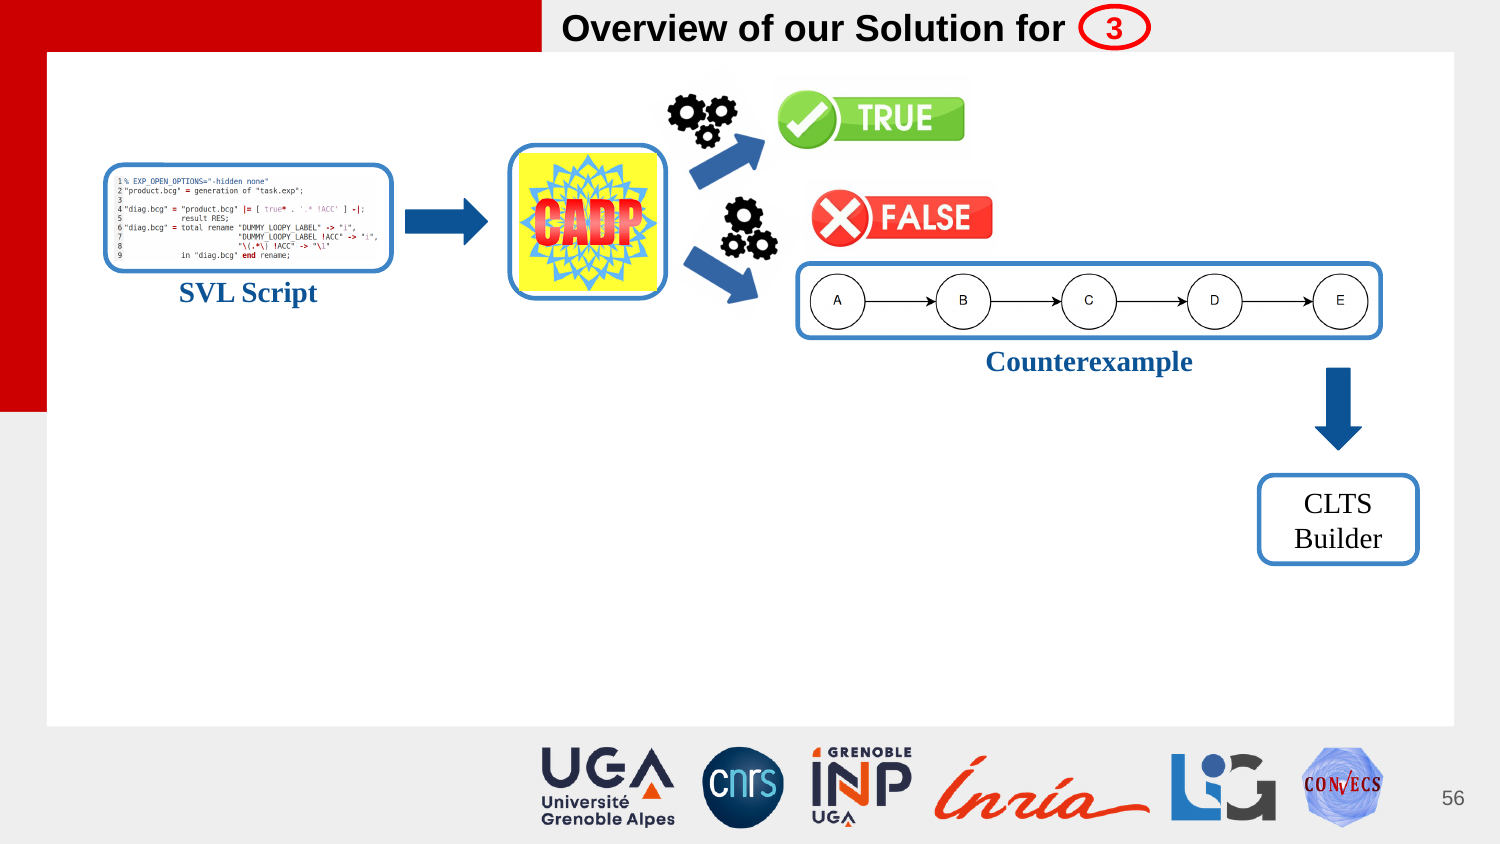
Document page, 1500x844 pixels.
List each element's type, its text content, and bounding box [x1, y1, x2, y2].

text_box CLTS Builder [1259, 475, 1418, 564]
picture [0, 0, 1500, 844]
text_box [405, 198, 488, 245]
text_box Overview of our Solution for [546, 0, 1441, 55]
text_box [1315, 368, 1362, 450]
text_box SVL Script [107, 263, 389, 318]
text_box Counterexample [948, 333, 1230, 388]
slide_number <numéro> [1389, 764, 1480, 830]
text_box 3 [1080, 6, 1149, 49]
